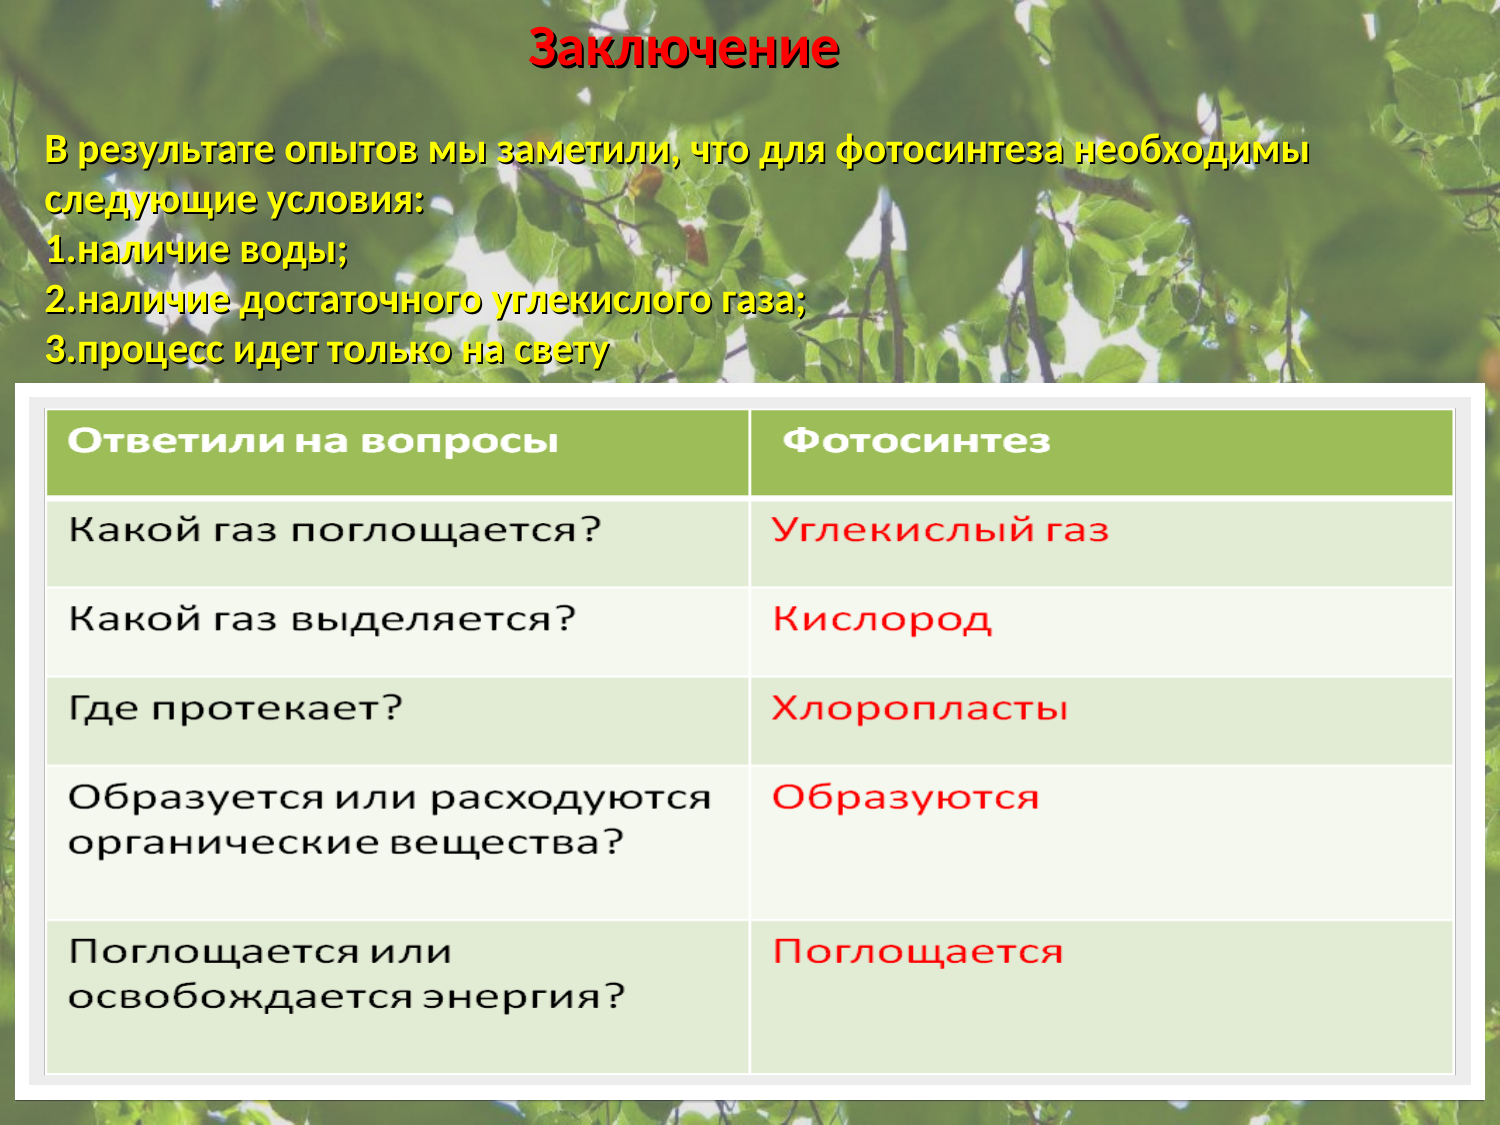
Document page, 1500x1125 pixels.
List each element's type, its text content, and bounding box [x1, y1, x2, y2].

text_box В результате опытов мы заметили, что для фотосинтеза необходимы следующие условия: 1.наличие воды; 2.наличие достаточного углекислого газа; 3.процесс идет только на свету [29, 114, 1459, 379]
text_box Заключение [513, 0, 940, 114]
picture [0, 0, 1500, 1125]
